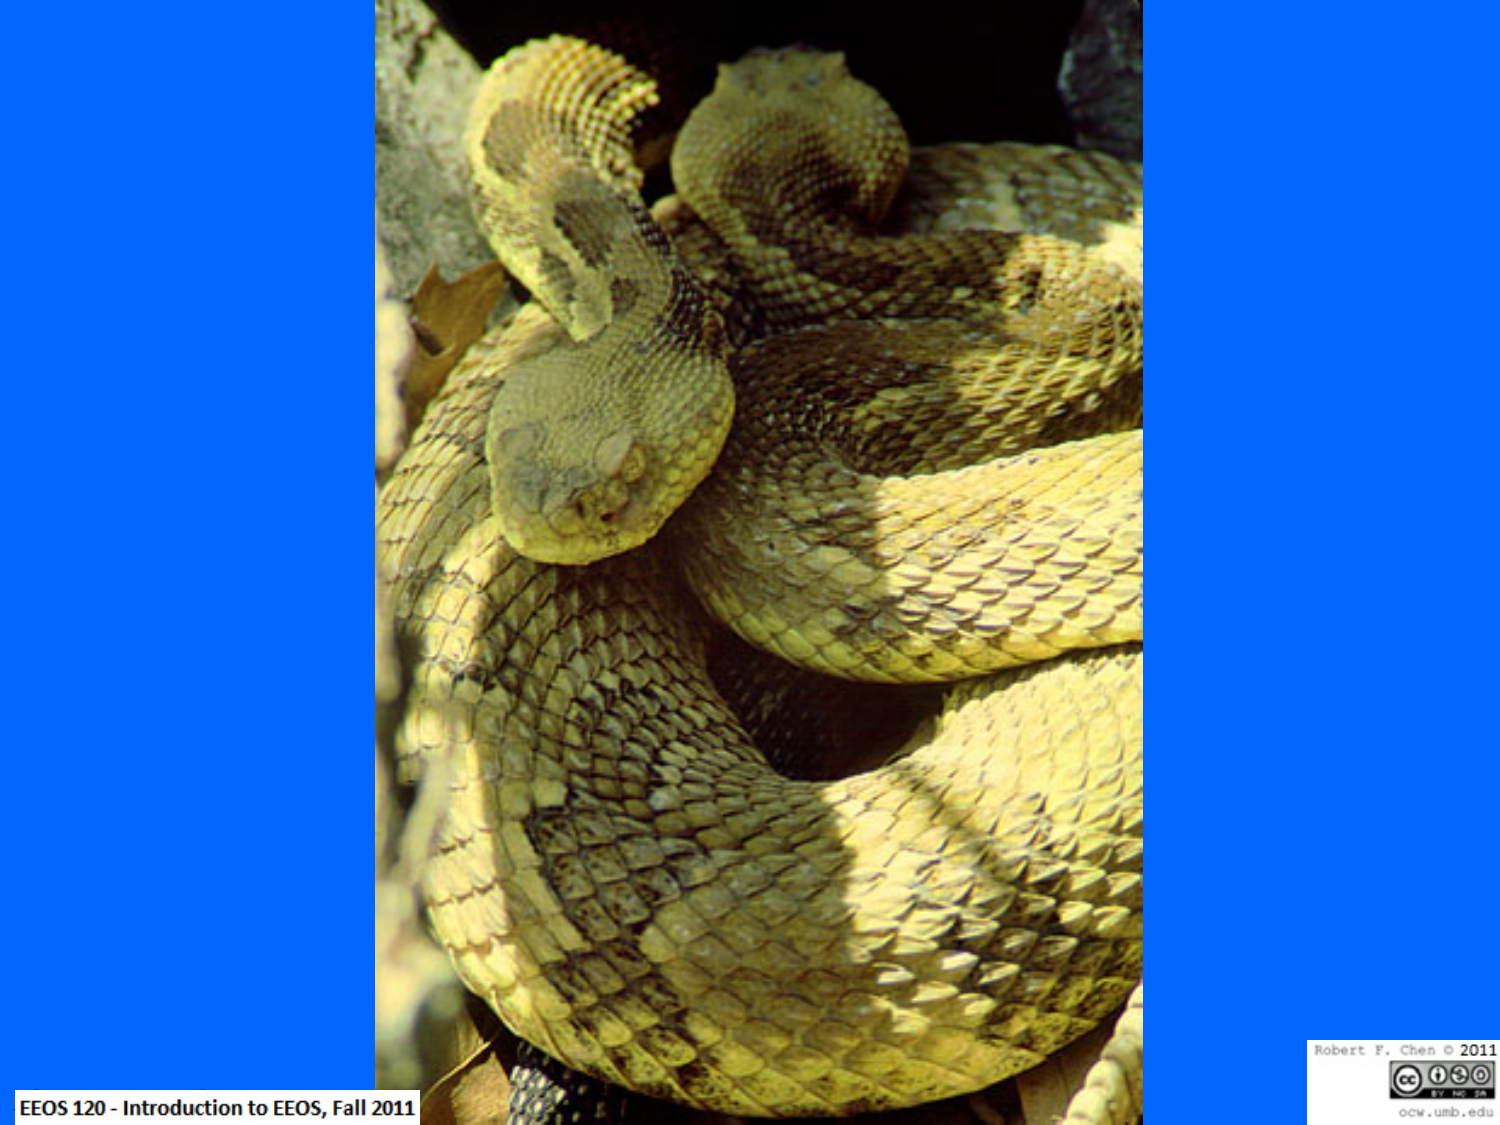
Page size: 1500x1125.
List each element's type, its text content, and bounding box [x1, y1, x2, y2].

text_box Photo: Tom Palmer [0, 1073, 269, 1125]
picture [15, 0, 1143, 1125]
picture [1307, 1040, 1500, 1125]
